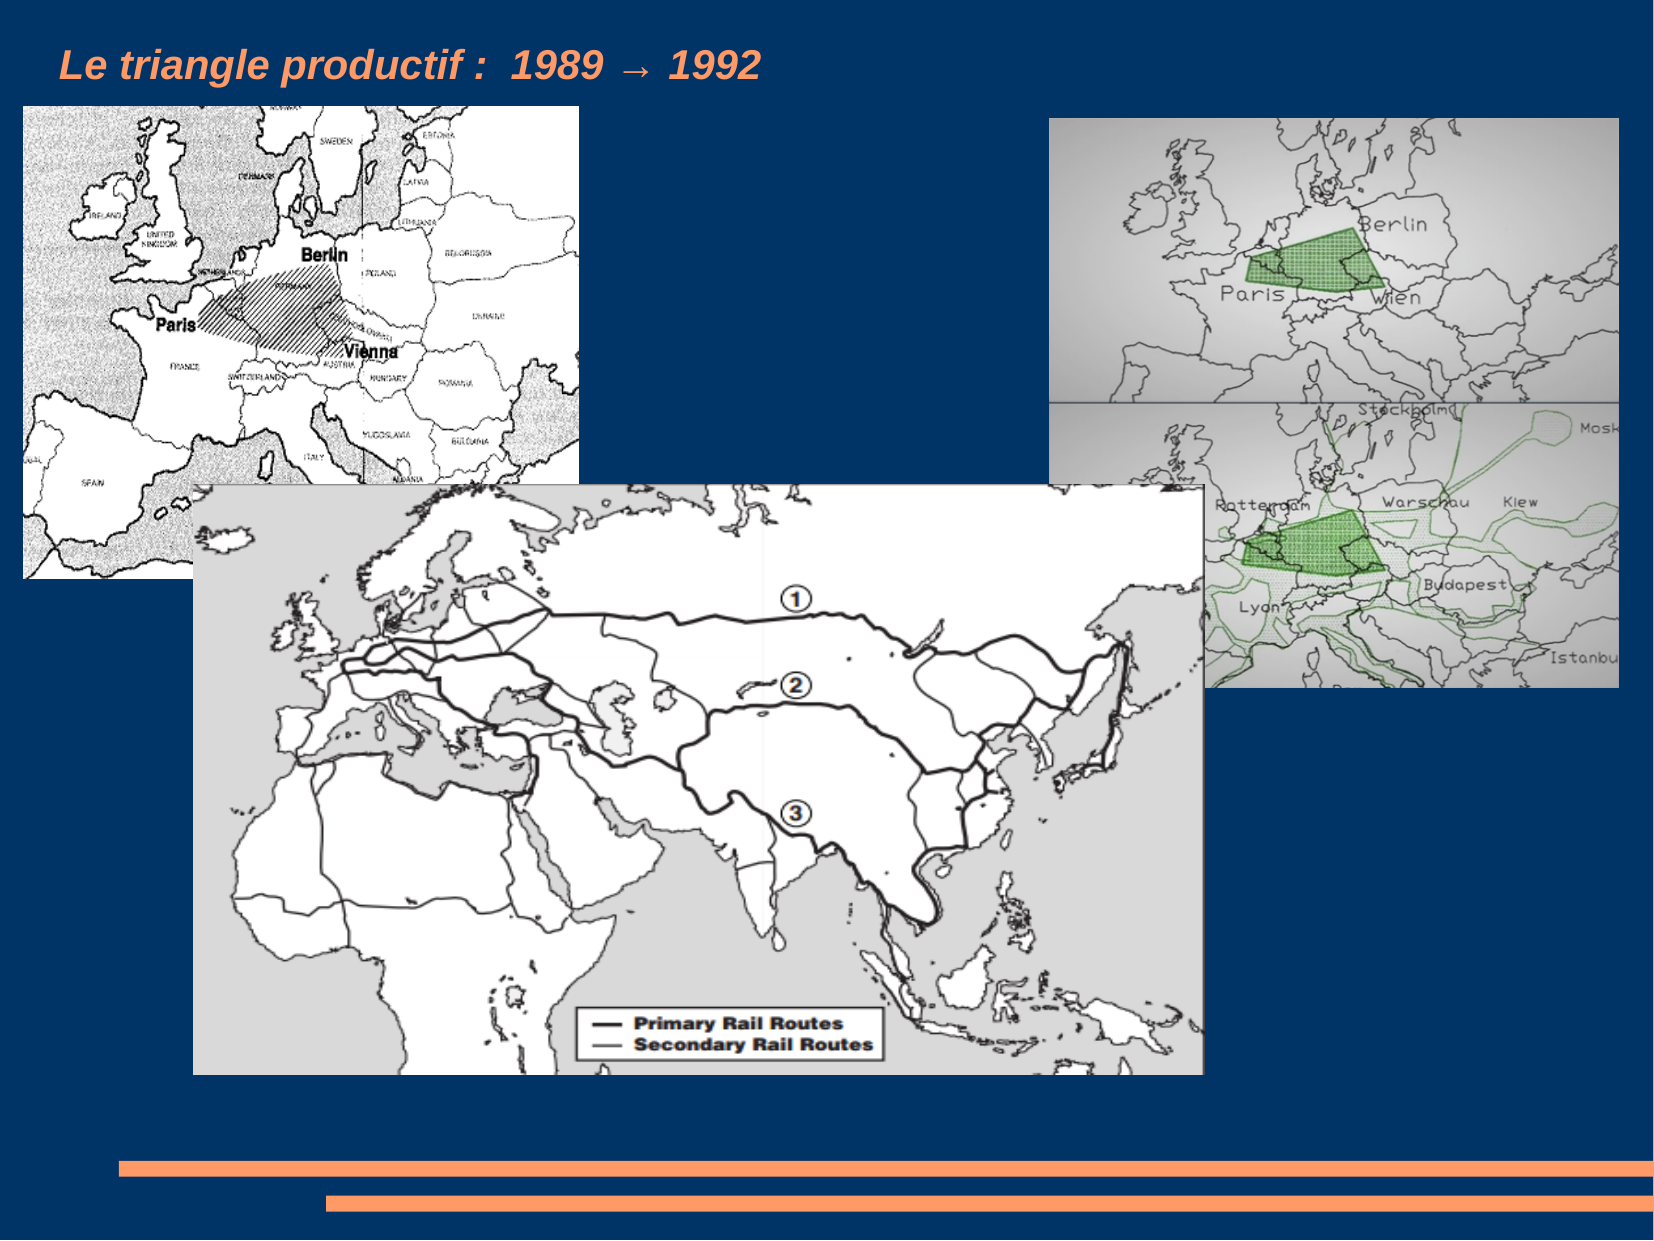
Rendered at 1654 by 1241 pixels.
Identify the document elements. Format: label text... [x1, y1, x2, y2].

picture [23, 106, 1619, 1075]
title Le triangle productif : 1989 → 1992 [59, 23, 1595, 107]
